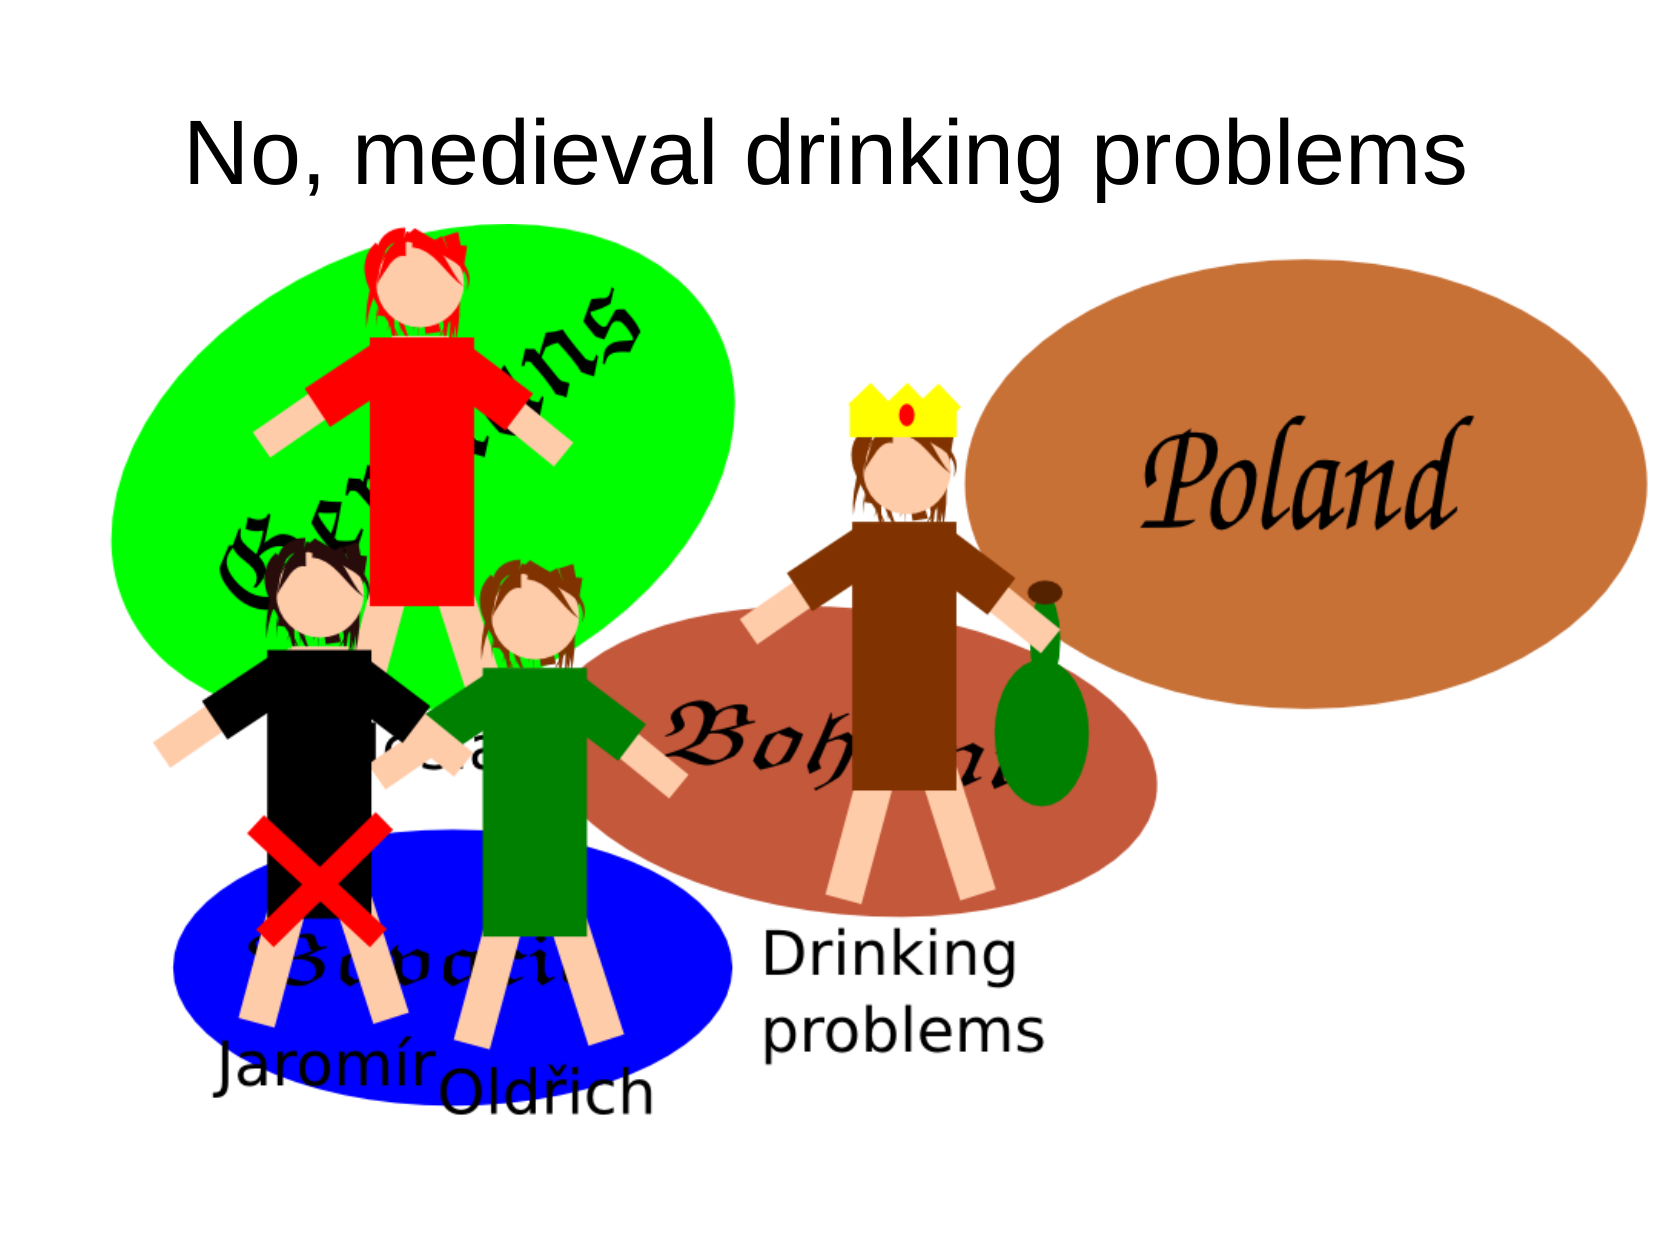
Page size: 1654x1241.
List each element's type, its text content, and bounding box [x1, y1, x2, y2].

picture [0, 224, 1654, 1207]
title No, medieval drinking problems [82, 49, 1571, 224]
